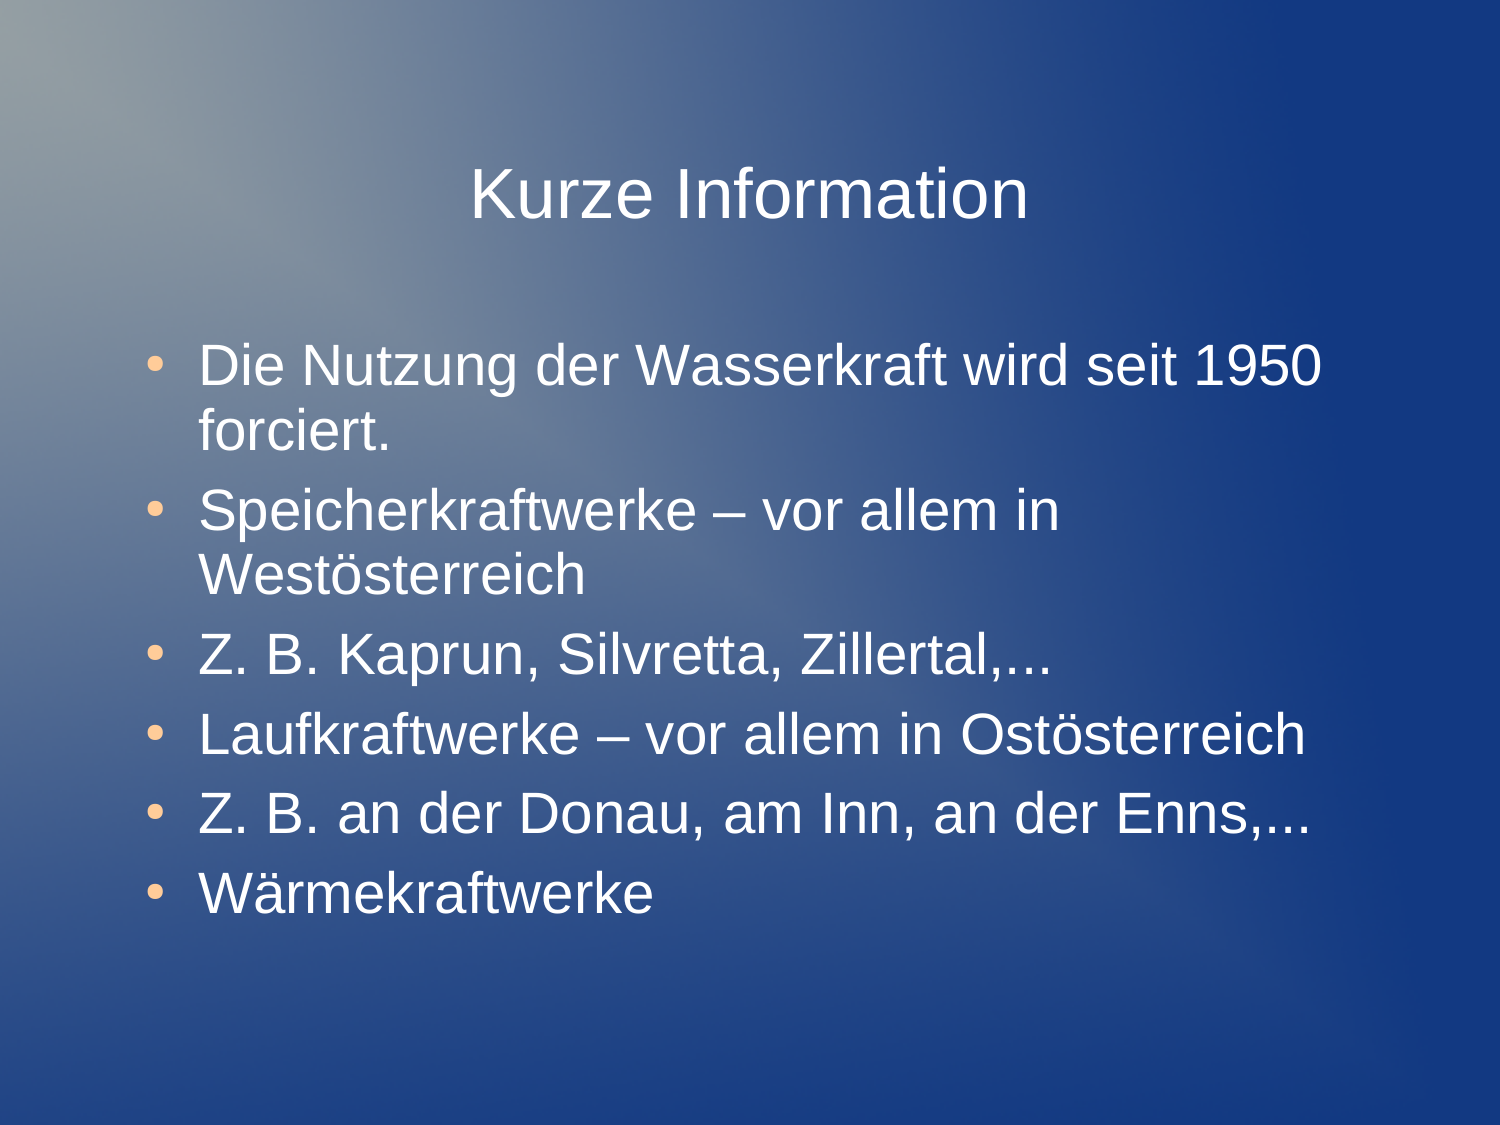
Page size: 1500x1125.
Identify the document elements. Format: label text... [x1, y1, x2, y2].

list Die Nutzung der Wasserkraft wird seit 1950 forciert. Speicherkraftwerke – vor allem in Westösterreich Z. B. Kaprun, Silvretta, Zillertal,... Laufkraftwerke – vor allem in Ostösterreich Z. B. an der Donau, am Inn, an der Enns,... Wärmekraftwerke [112, 324, 1388, 1011]
title Kurze Information [112, 131, 1388, 257]
picture [0, 0, 1500, 1125]
